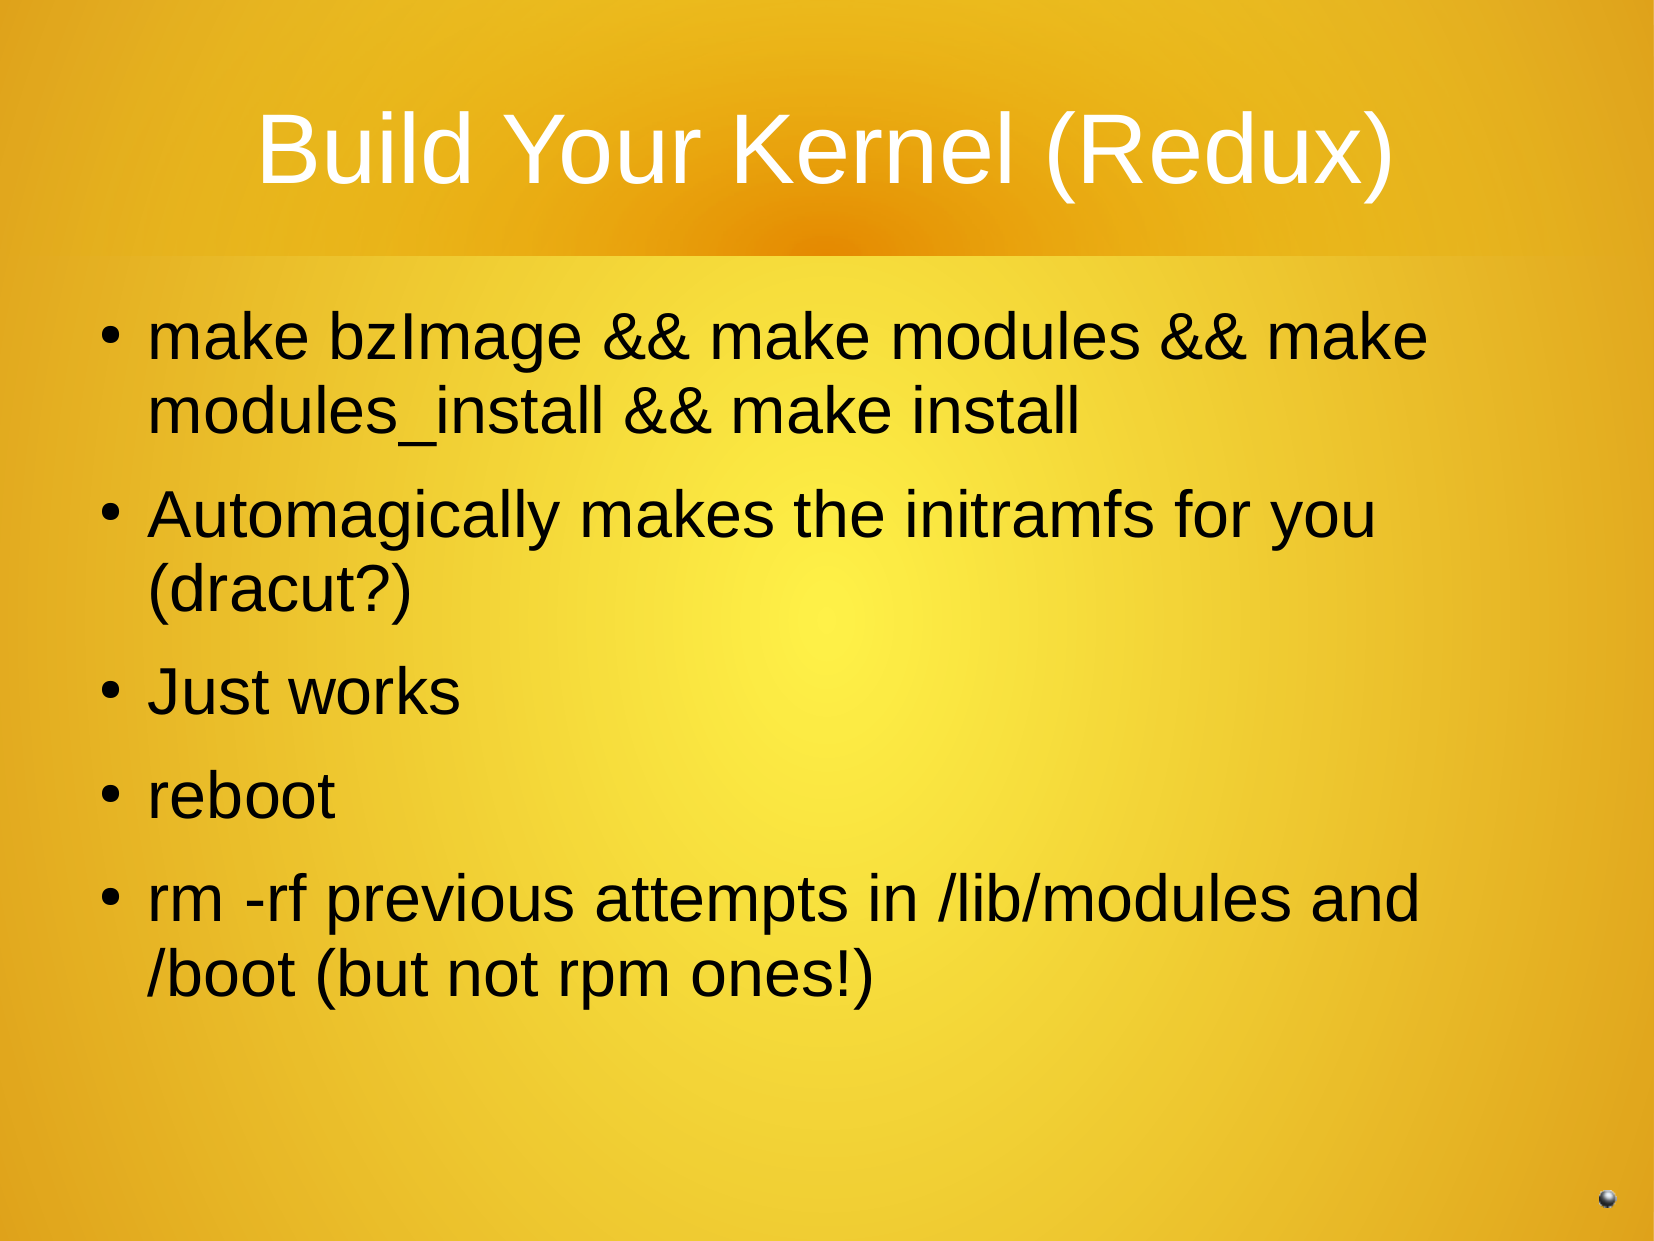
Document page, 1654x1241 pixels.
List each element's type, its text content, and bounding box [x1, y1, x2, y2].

picture [1599, 1190, 1617, 1208]
title Build Your Kernel (Redux) [82, 47, 1571, 252]
list make bzImage && make modules && make modules_install && make install Automagically makes the initramfs for you (dracut?) Just works reboot rm -rf previous attempts in /lib/modules and /boot (but not rpm ones!) [82, 299, 1571, 1019]
